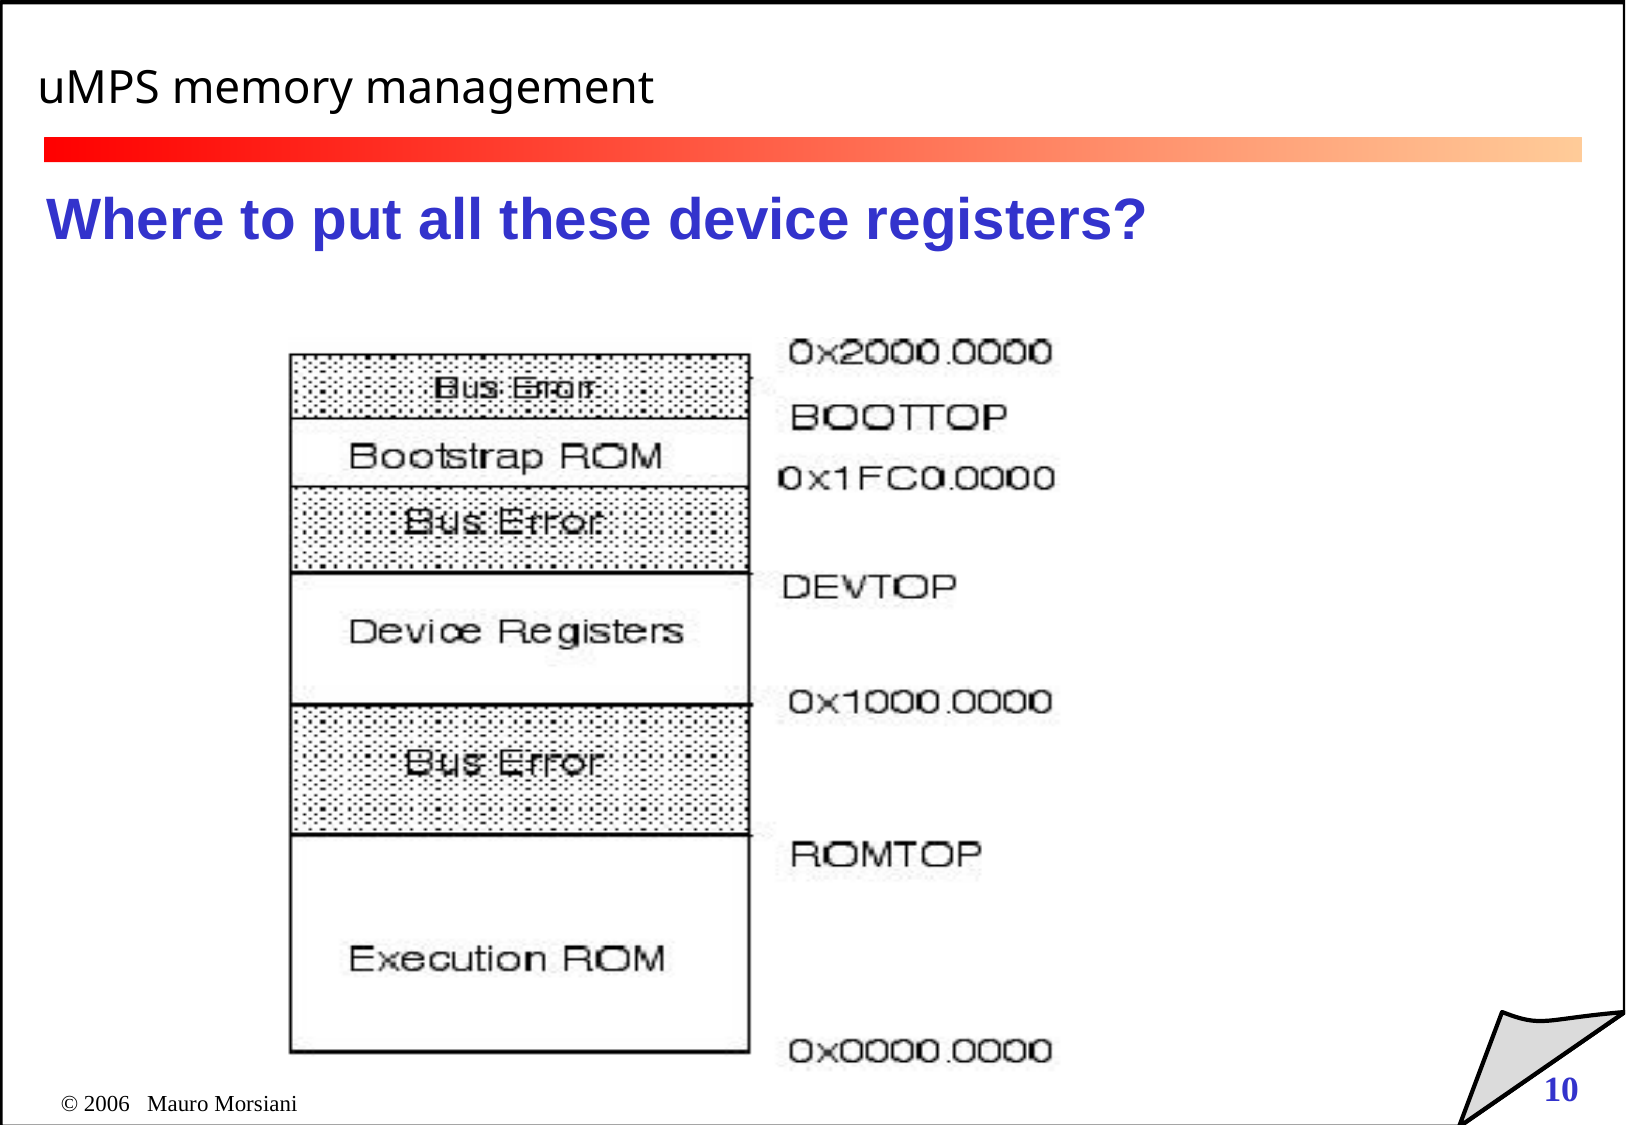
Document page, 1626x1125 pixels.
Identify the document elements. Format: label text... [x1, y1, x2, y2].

picture [276, 713, 1086, 1078]
list Where to put all these device registers? [46, 187, 1549, 713]
title uMPS memory management [37, 44, 1587, 130]
